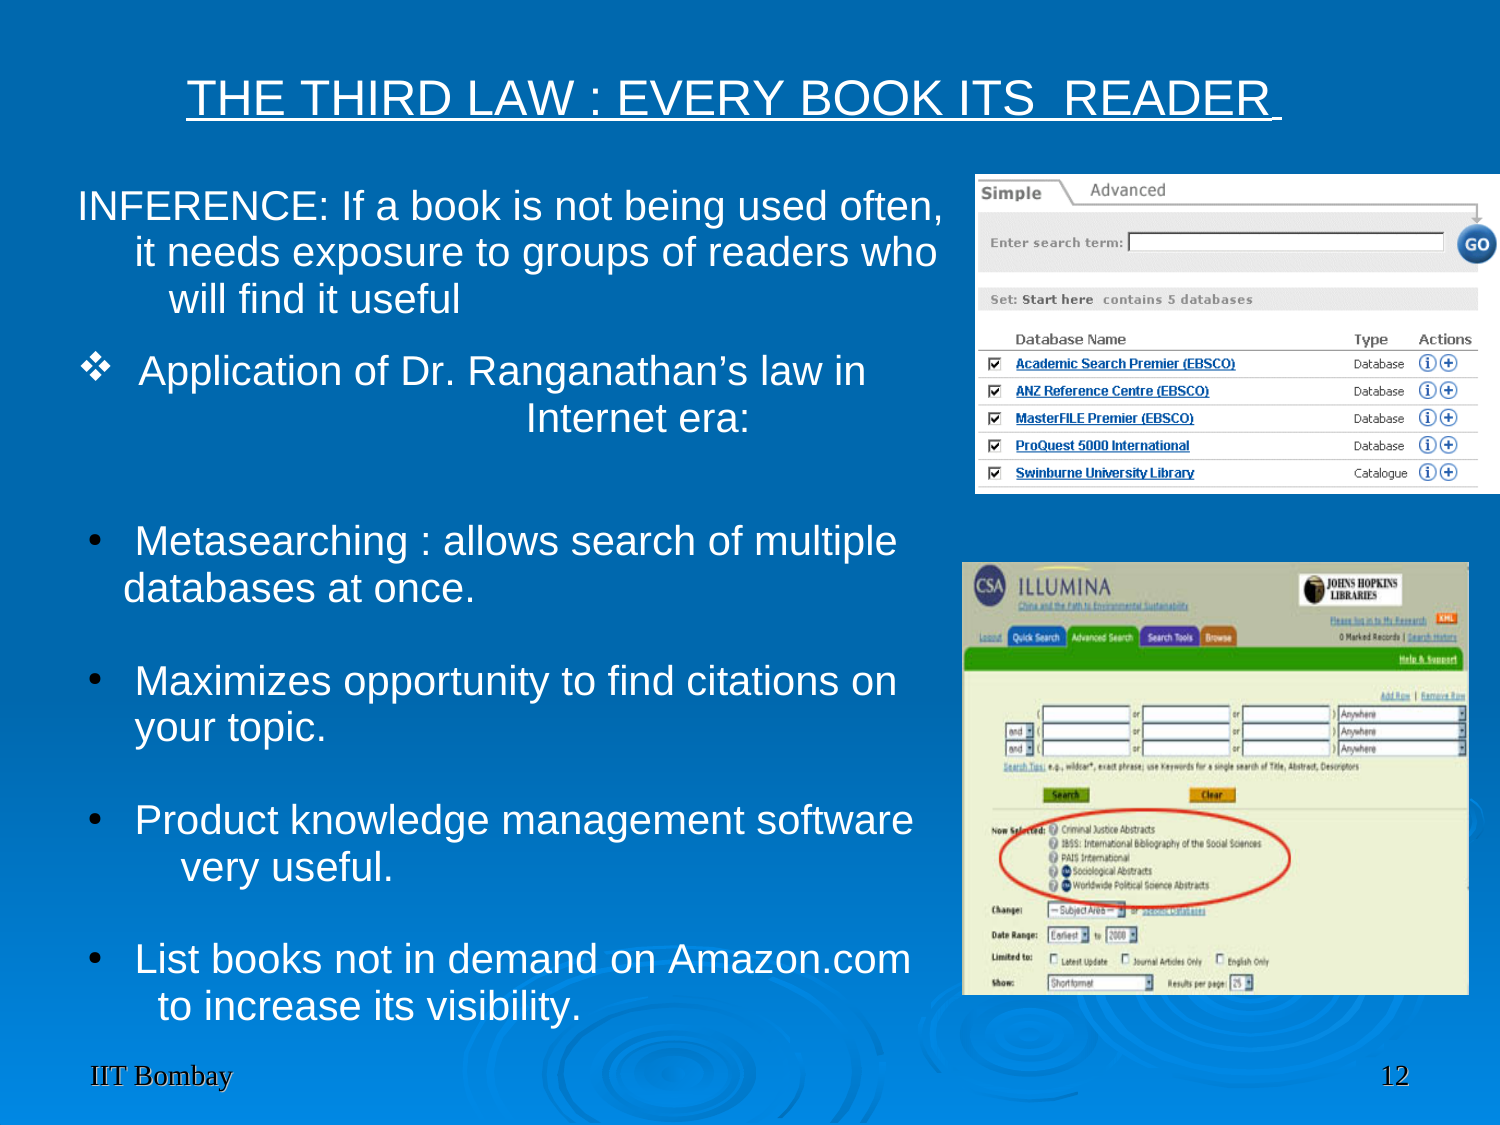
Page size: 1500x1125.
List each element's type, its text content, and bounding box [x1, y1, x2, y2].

text_box INFERENCE: If a book is not being used often, it needs exposure to groups of readers who will find it useful Application of Dr. Ranganathan’s law in Internet era: [62, 174, 1075, 594]
picture [962, 562, 1469, 995]
text_box THE THIRD LAW : EVERY BOOK ITS READER [171, 62, 1335, 134]
picture [975, 174, 1500, 494]
text_box Metasearching : allows search of multiple databases at once. Maximizes opportunity to find citations on your topic. Product knowledge management software very useful. List books not in demand on Amazon.com to increase its visibility. [37, 468, 1088, 1125]
